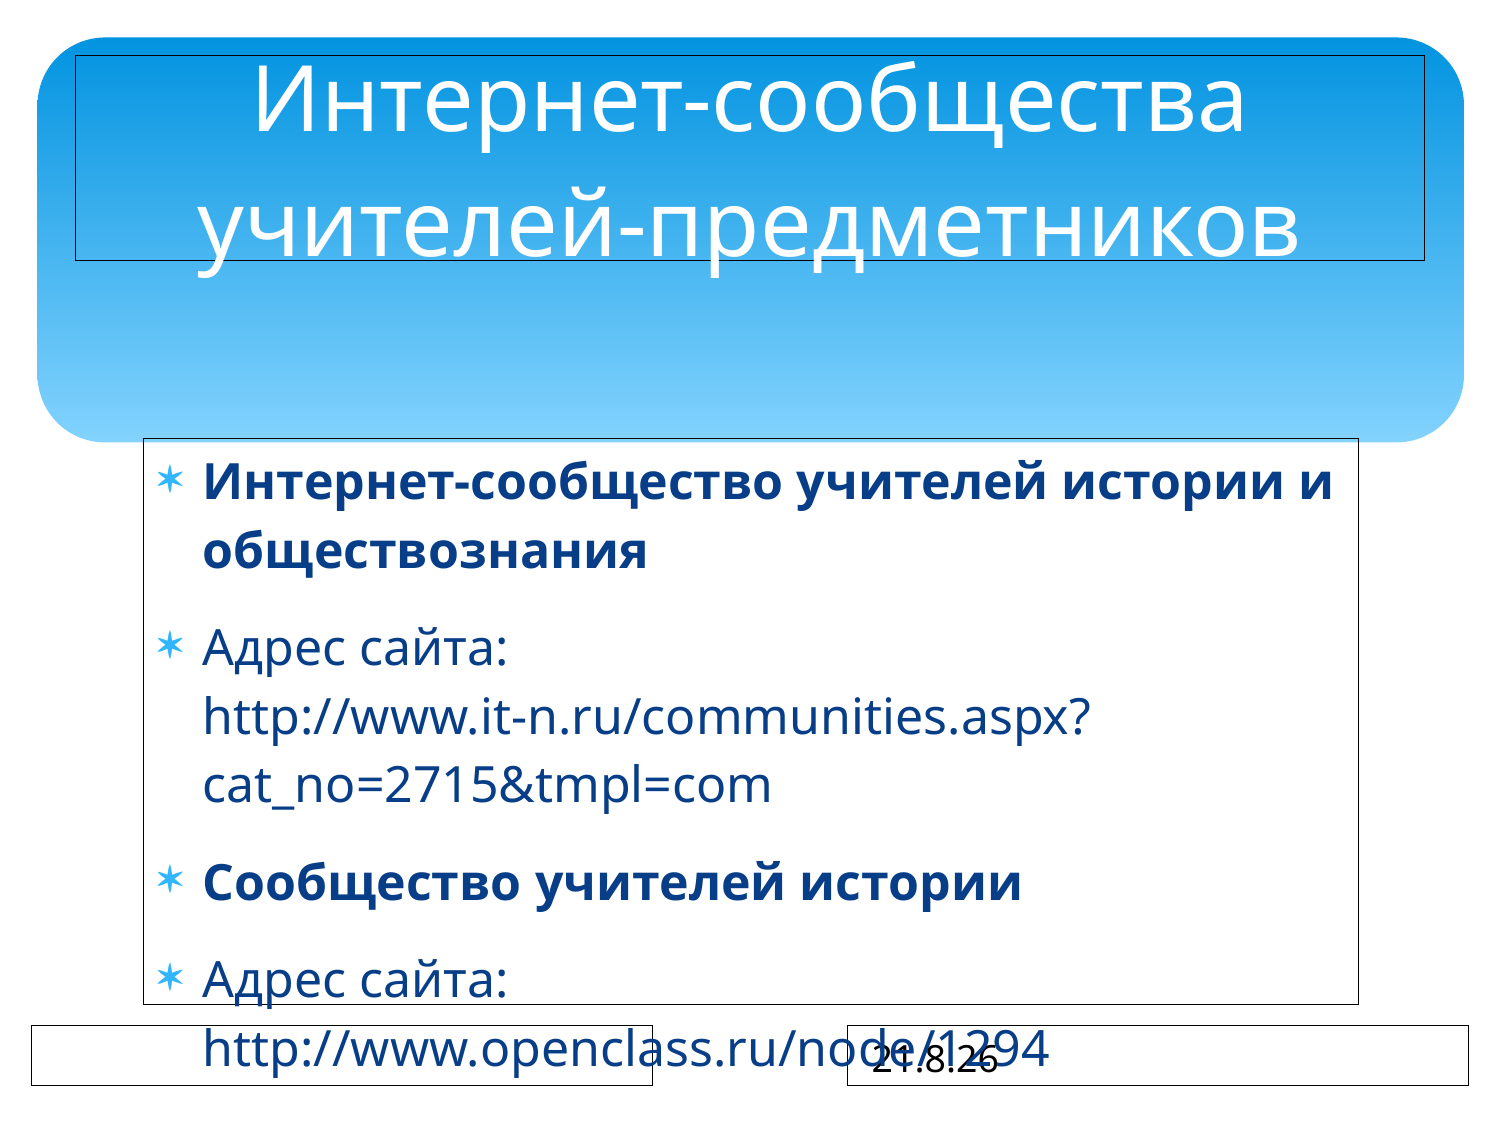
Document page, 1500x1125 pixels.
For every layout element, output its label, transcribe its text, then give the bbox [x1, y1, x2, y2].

list Интернет-сообщество учителей истории и обществознания Адрес сайта: http://www.it-n.ru/communities.aspx?cat_no=2715&tmpl=com Сообщество учителей истории Адрес сайта: http://www.openclass.ru/node/1294 [143, 438, 1359, 1005]
title Интернет-сообщества учителей-предметников [75, 55, 1425, 261]
